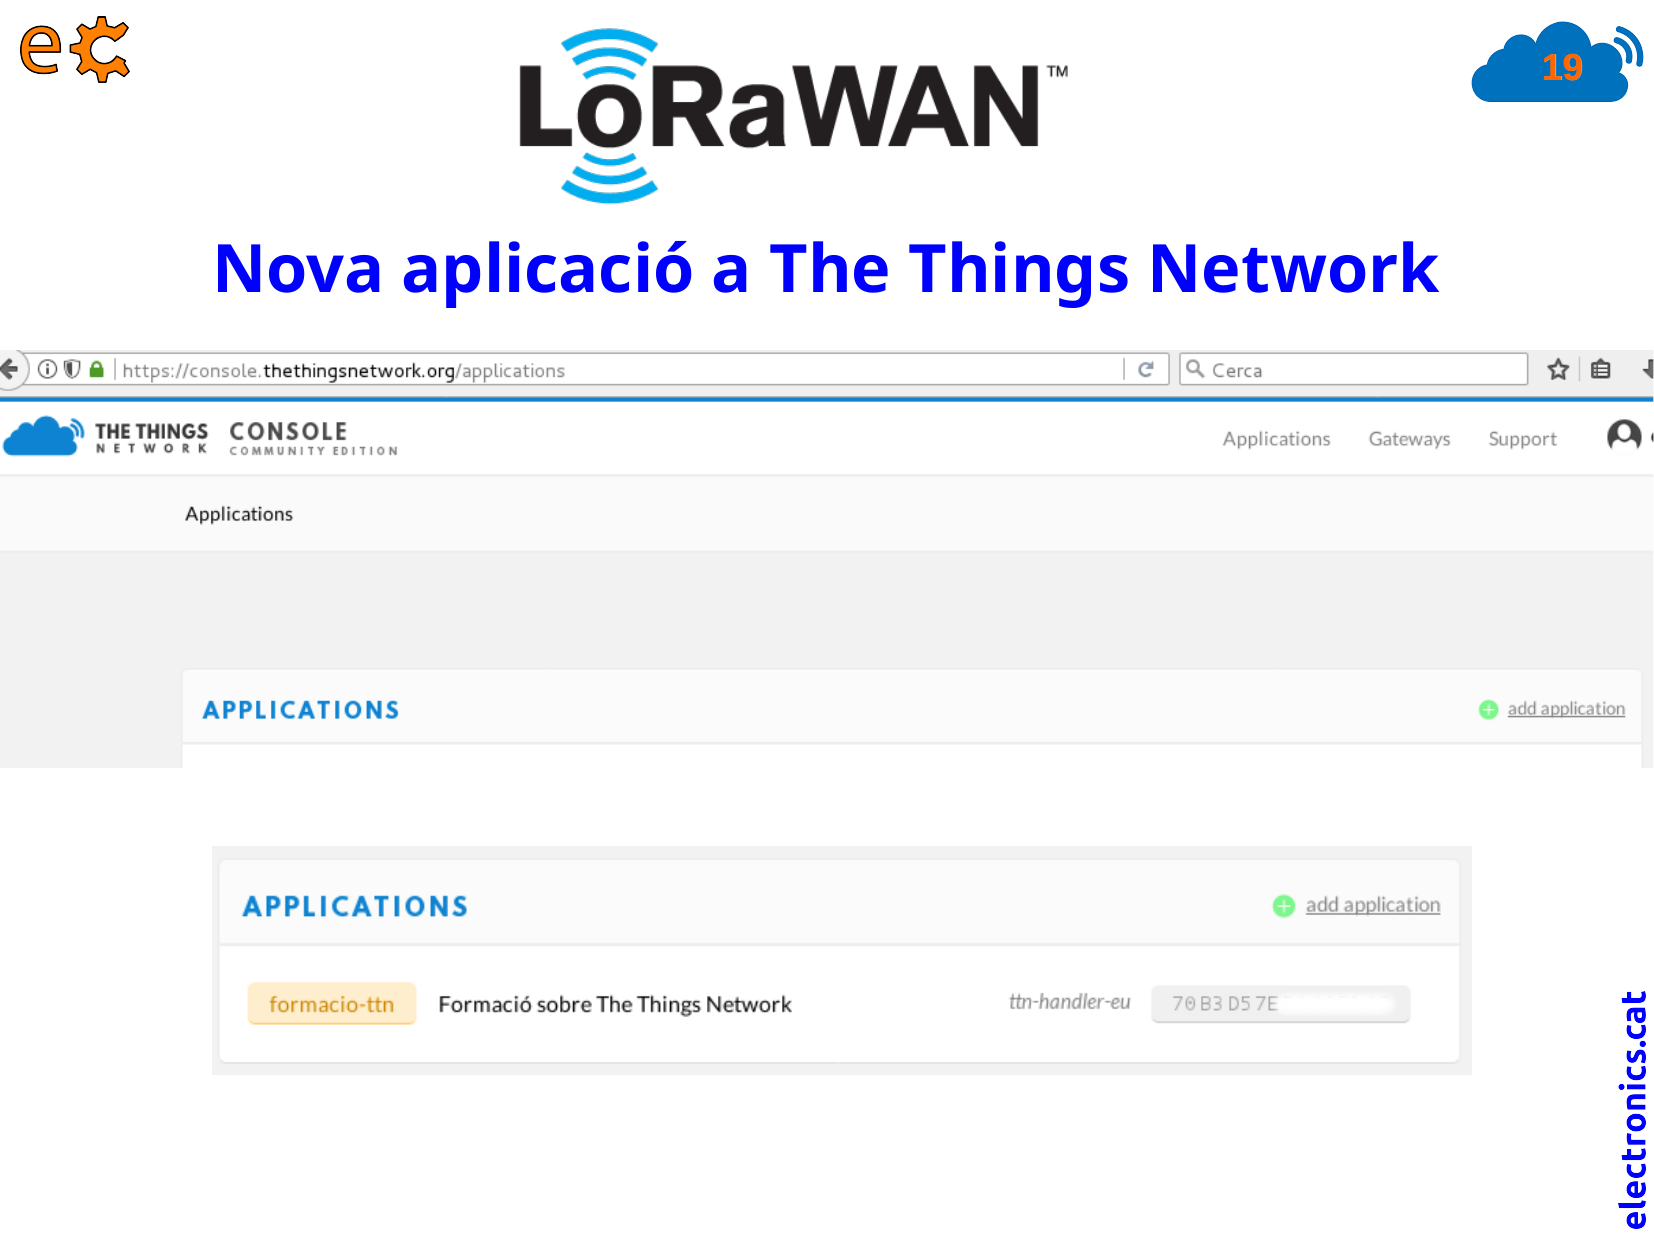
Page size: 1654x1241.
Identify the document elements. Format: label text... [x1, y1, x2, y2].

picture [20, 16, 130, 83]
text_box <número> [1526, 38, 1654, 109]
picture [405, 0, 1146, 188]
picture [1618, 991, 1646, 1229]
picture [212, 846, 1472, 1075]
picture [1464, 16, 1650, 106]
text_box Nova aplicació a The Things Network [0, 188, 1654, 344]
picture [0, 350, 1654, 768]
